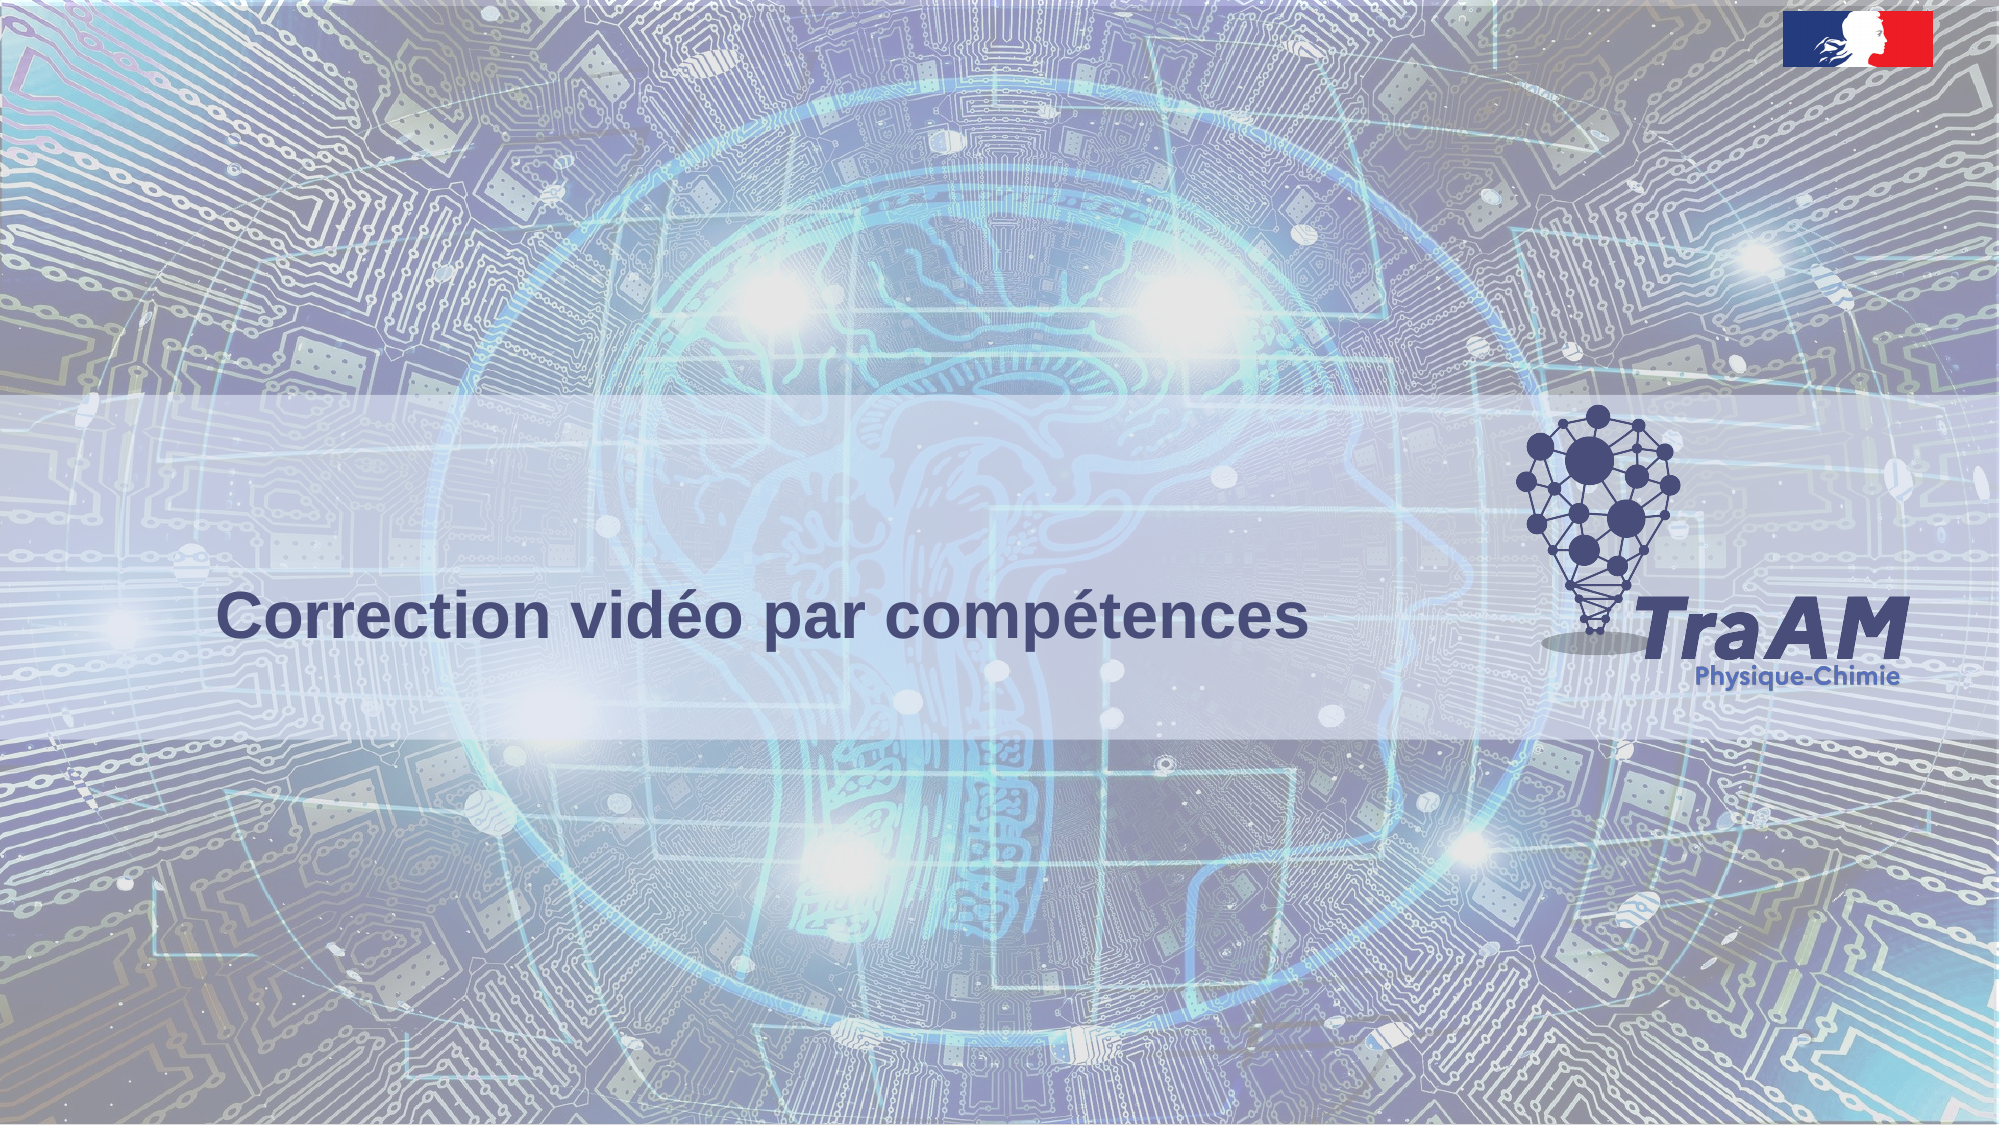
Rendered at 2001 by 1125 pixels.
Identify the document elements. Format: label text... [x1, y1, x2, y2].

text_box Correction vidéo par compétences [0, 394, 2000, 740]
picture [1496, 395, 1933, 724]
picture [0, 740, 1999, 1124]
picture [0, 0, 1999, 394]
